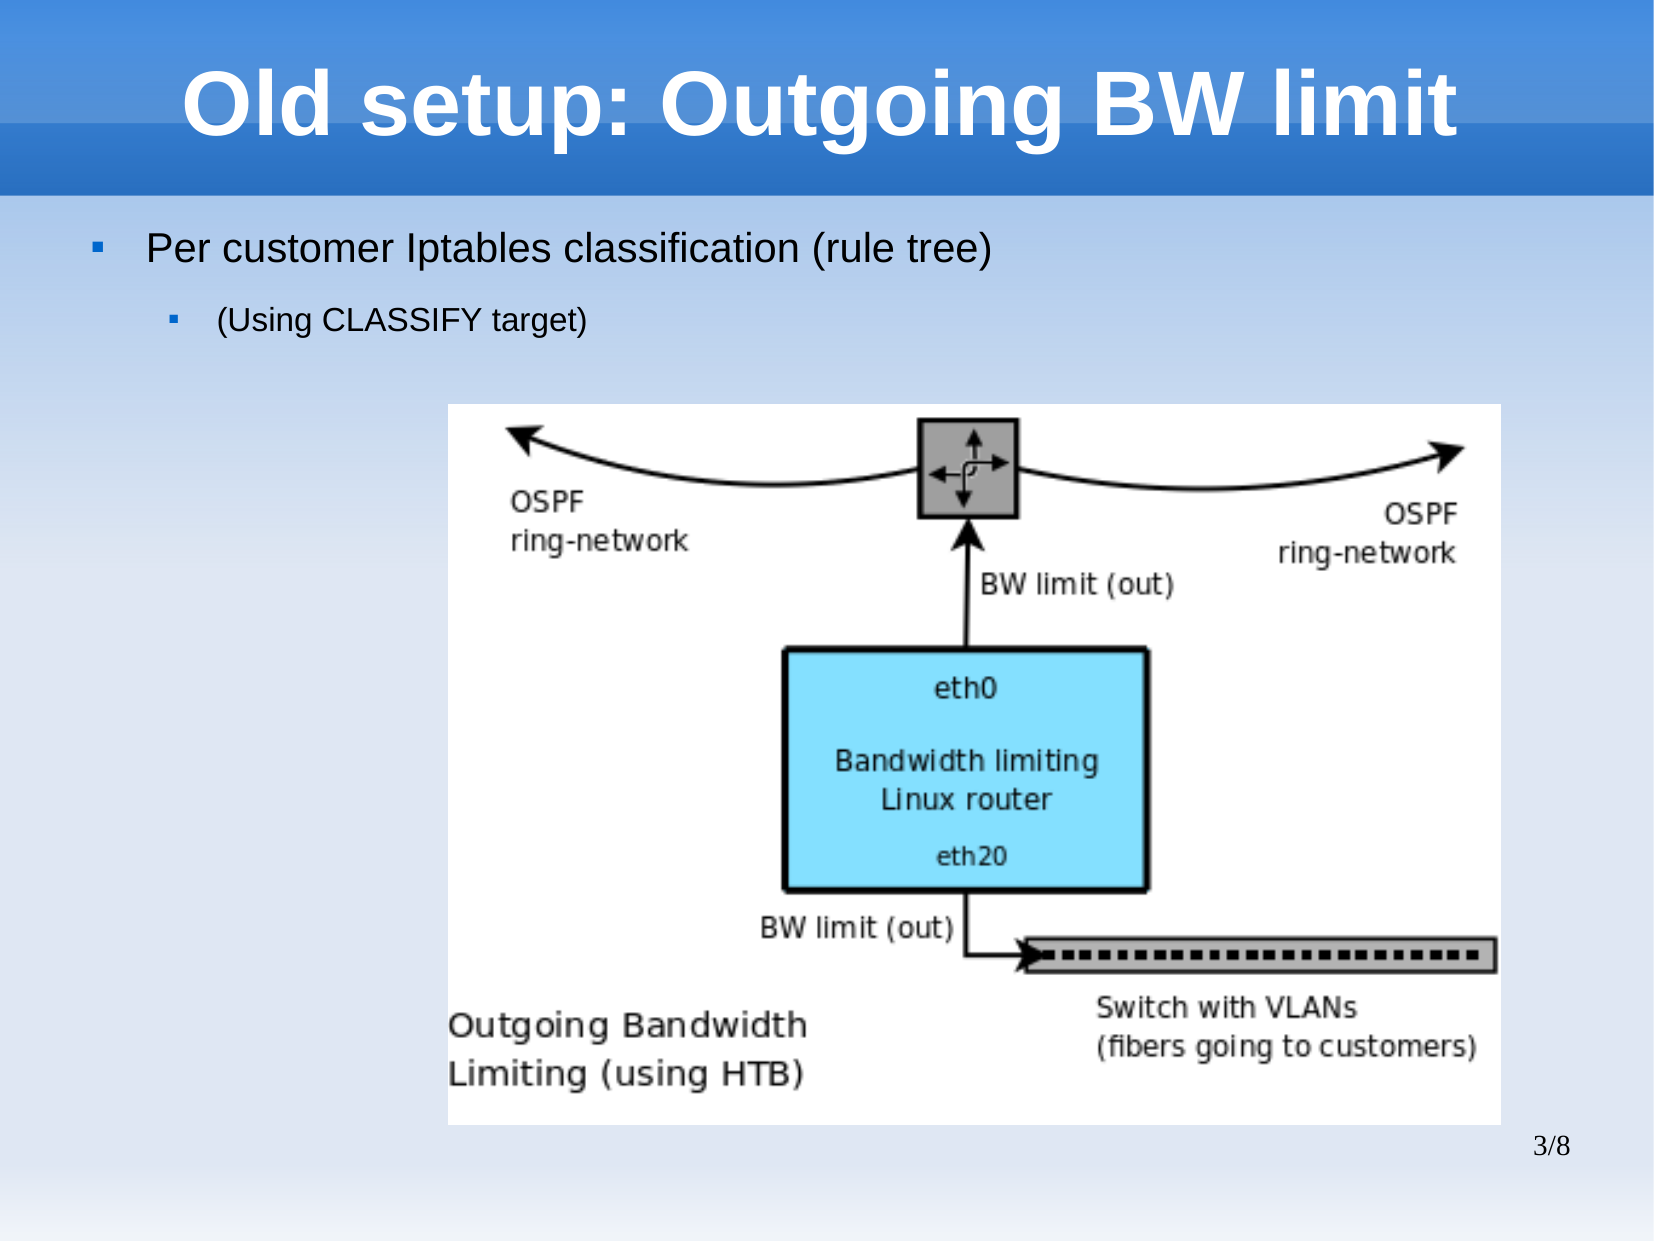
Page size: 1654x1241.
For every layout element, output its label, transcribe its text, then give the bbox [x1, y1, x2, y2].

title Old setup: Outgoing BW limit [76, 0, 1565, 208]
picture [0, 0, 1654, 1241]
list Per customer Iptables classification (rule tree) (Using CLASSIFY target) [75, 225, 1564, 1029]
